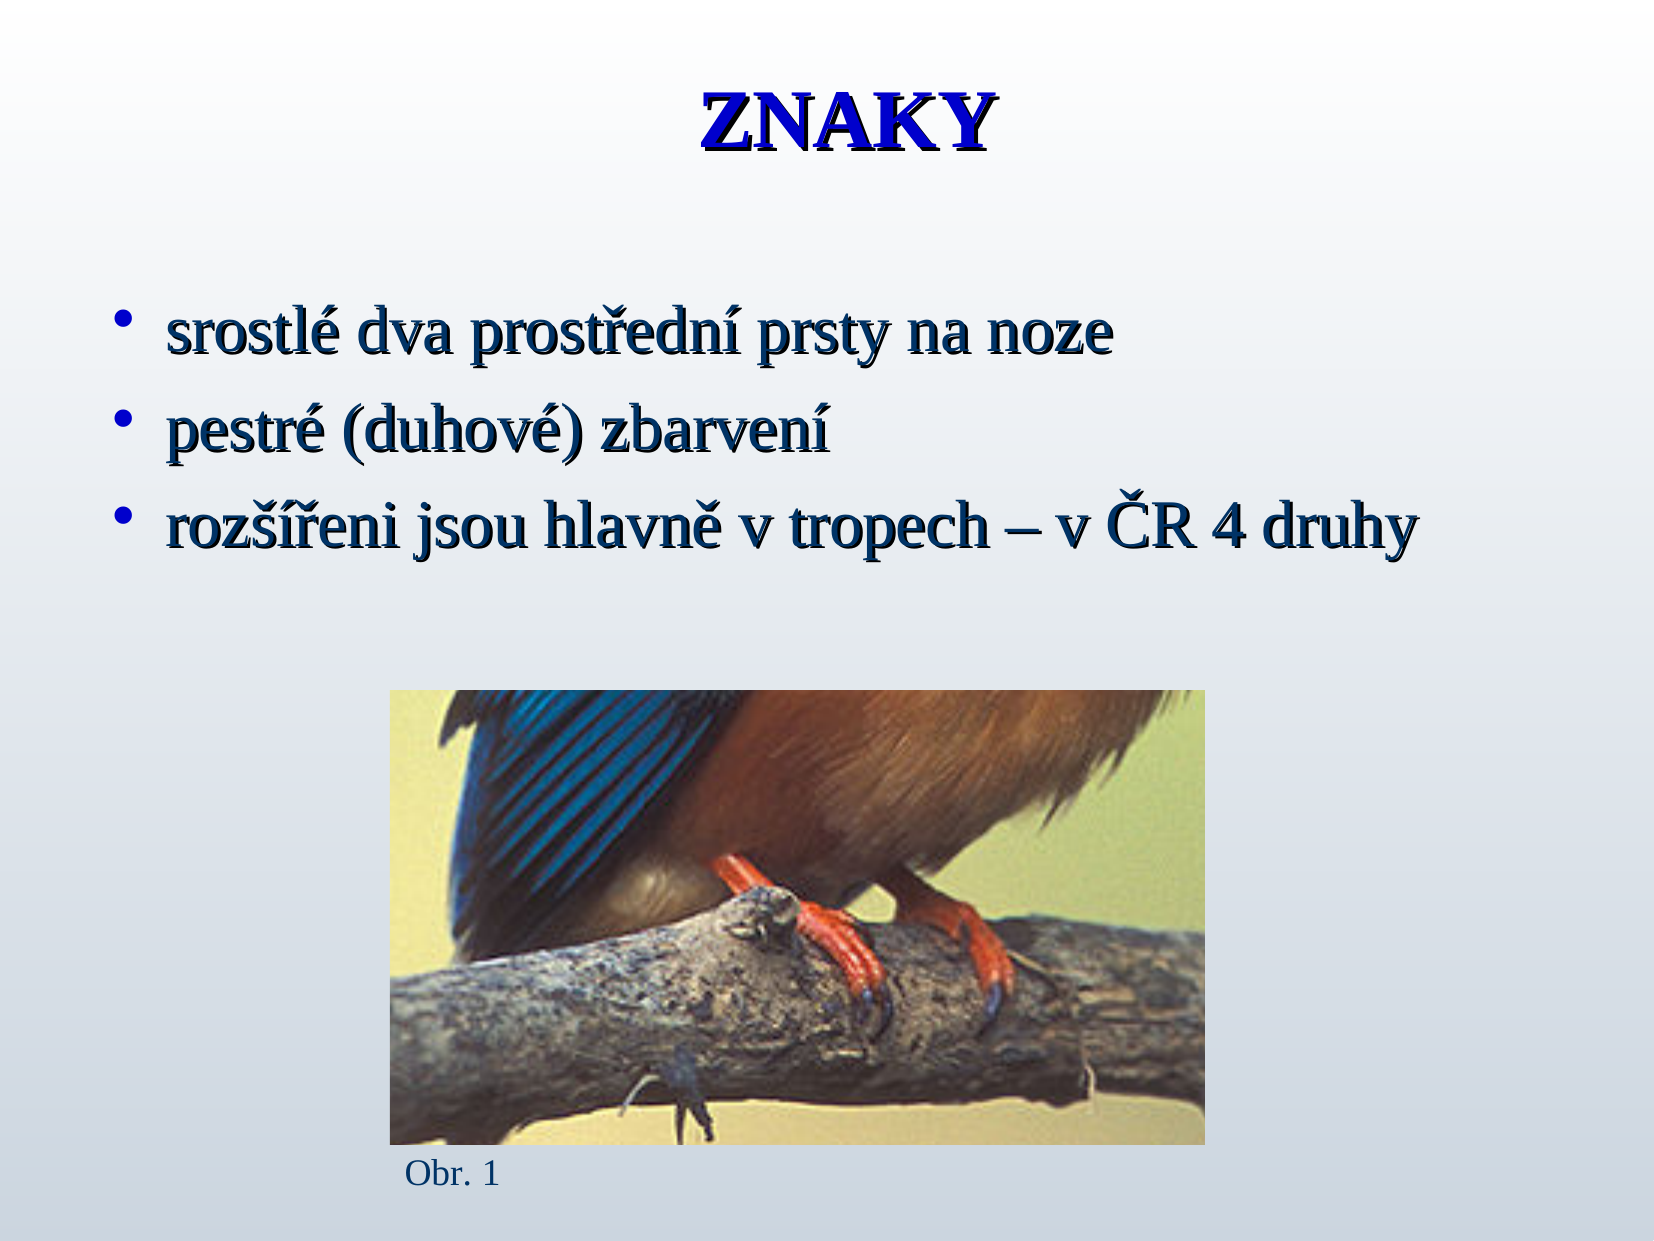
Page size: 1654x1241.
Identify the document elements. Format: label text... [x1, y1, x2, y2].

text_box Obr. 1 [389, 1139, 627, 1201]
picture [389, 690, 1205, 1145]
list ZNAKY srostlé dva prostřední prsty na noze pestré (duhové) zbarvení rozšířeni jsou hlavně v tropech – v ČR 4 druhy [94, 60, 1583, 1147]
